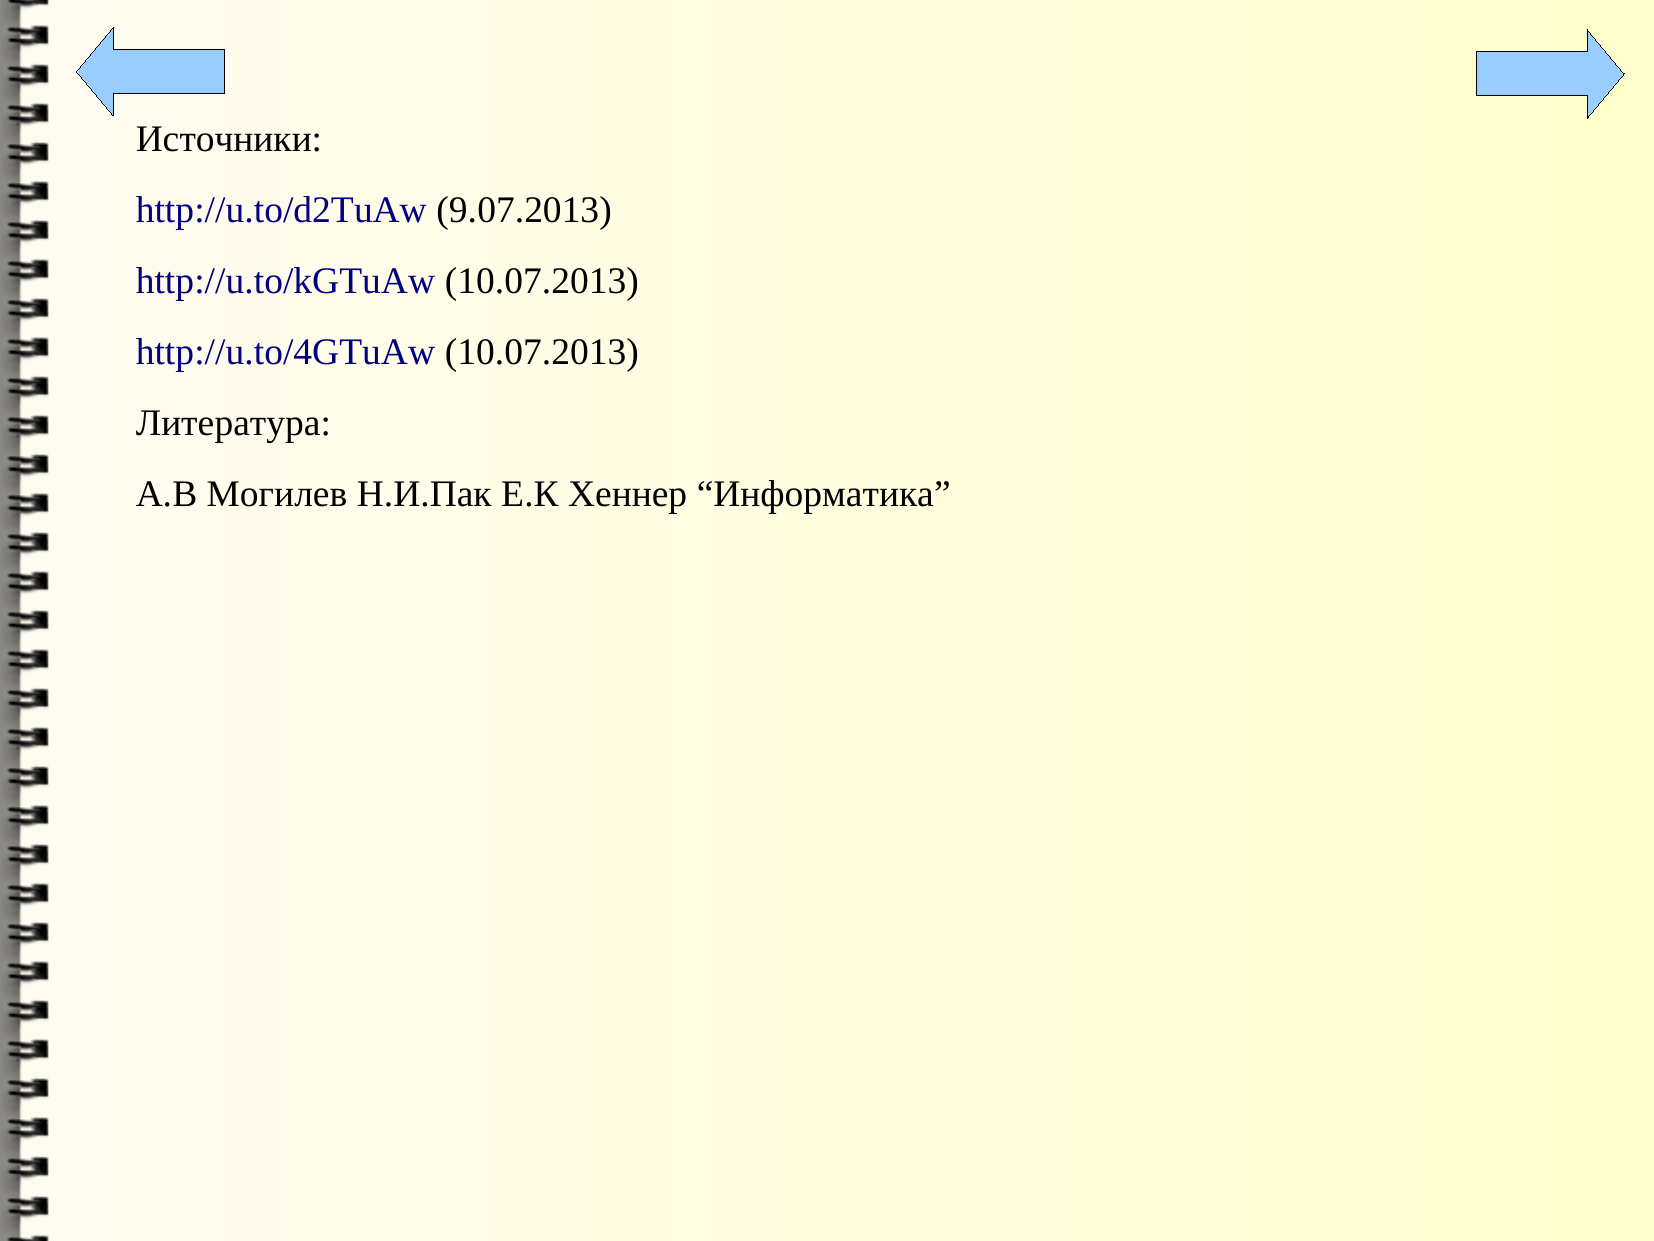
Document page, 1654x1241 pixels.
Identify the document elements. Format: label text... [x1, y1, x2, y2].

picture [0, 0, 1654, 1241]
text_box [1476, 29, 1625, 119]
text_box [76, 27, 225, 116]
list Источники: http://u.to/d2TuAw (9.07.2013) http://u.to/kGTuAw (10.07.2013) http://u.to/4GTuAw (10.07.2013) Литература: А.В Могилев Н.И.Пак Е.К Хеннер “Информатика” [118, 118, 1531, 1127]
